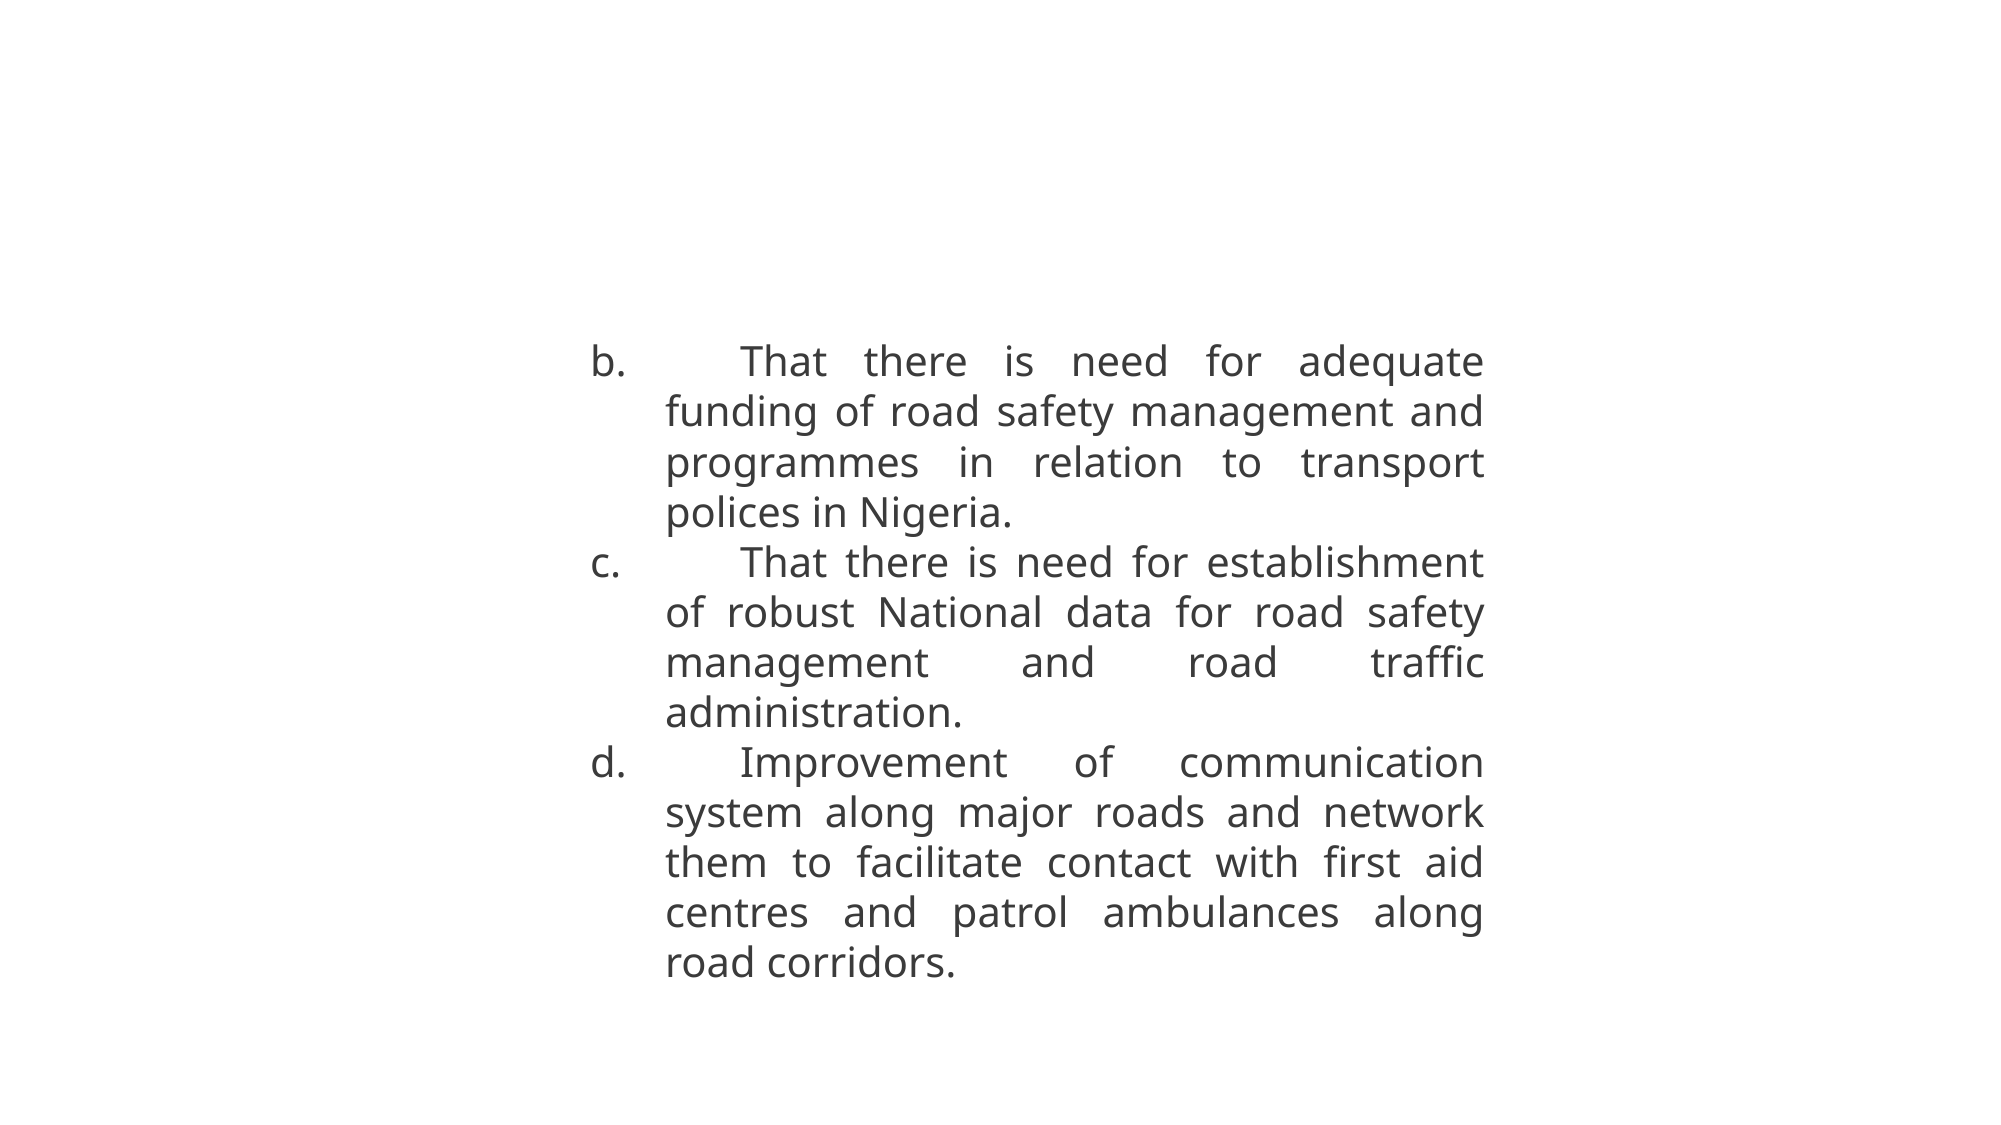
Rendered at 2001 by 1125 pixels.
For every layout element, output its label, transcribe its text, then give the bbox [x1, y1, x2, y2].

text_box b. That there is need for adequate funding of road safety management and programmes in relation to transport polices in Nigeria. c. That there is need for establishment of robust National data for road safety management and road traffic administration. d. Improvement of communication system along major roads and network them to facilitate contact with first aid centres and patrol ambulances along road corridors. [500, 328, 1500, 993]
